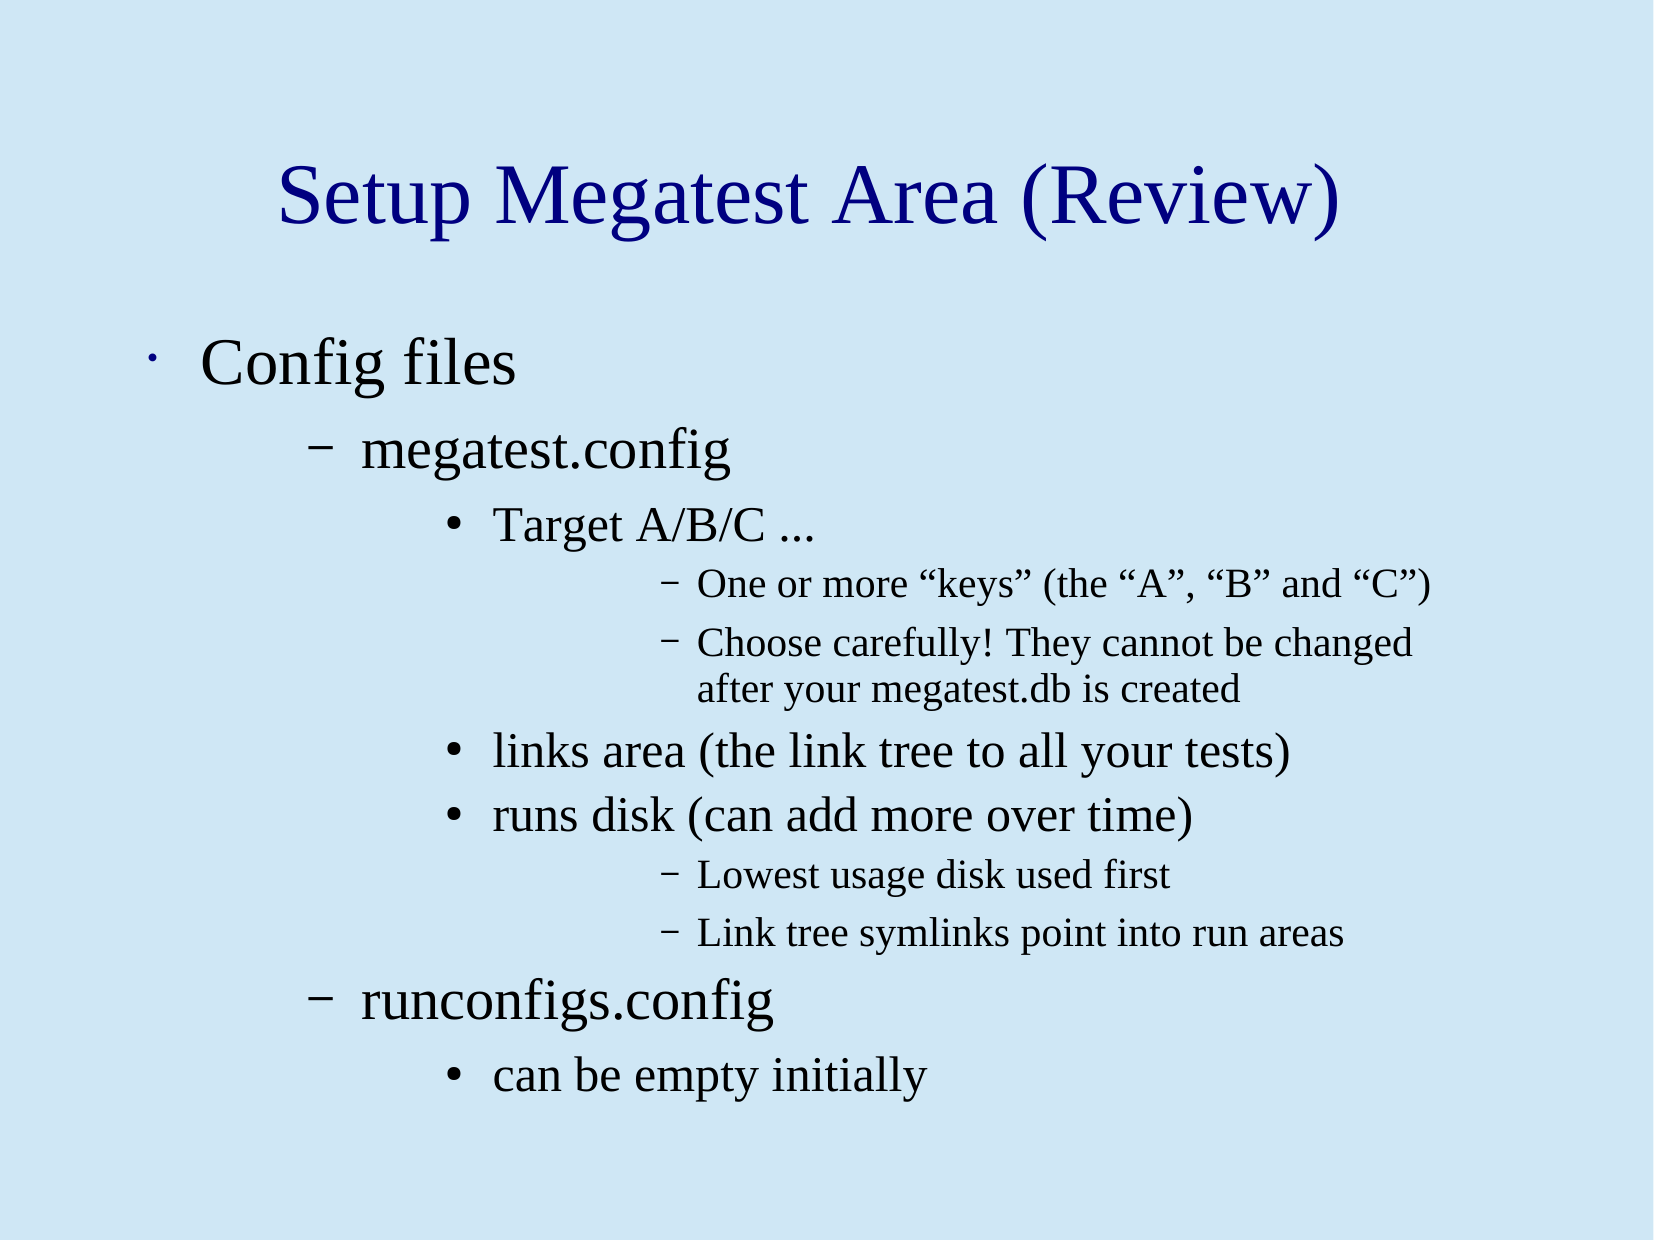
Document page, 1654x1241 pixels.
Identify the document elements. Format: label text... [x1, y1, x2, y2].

list Config files megatest.config Target A/B/C ... One or more “keys” (the “A”, “B” and “C”) Choose carefully! They cannot be changed after your megatest.db is created links area (the link tree to all your tests) runs disk (can add more over time) Lowest usage disk used first Link tree symlinks point into run areas runconfigs.config can be empty initially [129, 324, 1489, 1131]
title Setup Megatest Area (Review) [82, 90, 1536, 298]
